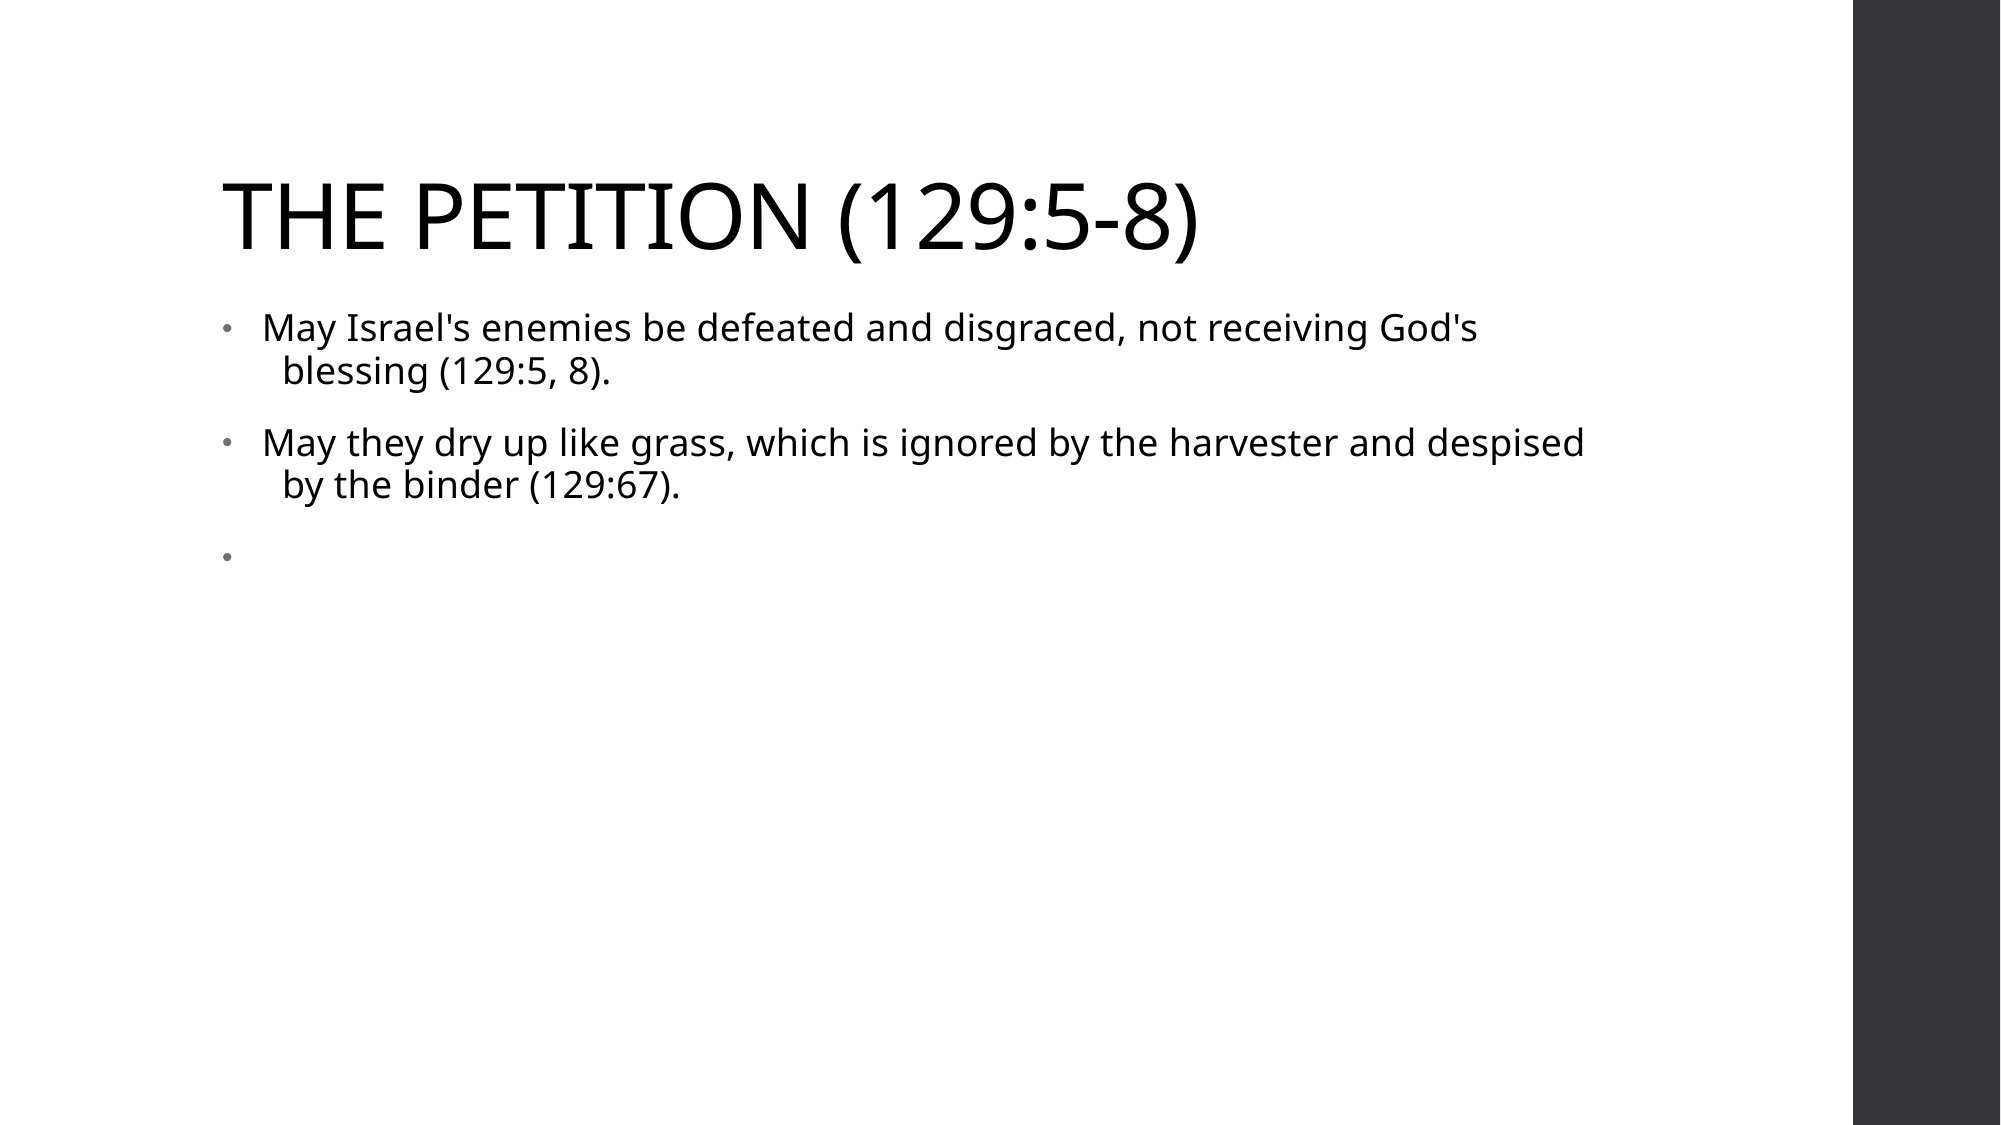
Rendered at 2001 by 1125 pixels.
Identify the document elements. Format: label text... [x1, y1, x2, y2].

list May Israel's enemies be defeated and disgraced, not receiving God's blessing (129:5, 8). May they dry up like grass, which is ignored by the harvester and despised by the binder (129:67). [206, 299, 1617, 1014]
title THE PETITION (129:5-8) [206, 60, 1797, 278]
